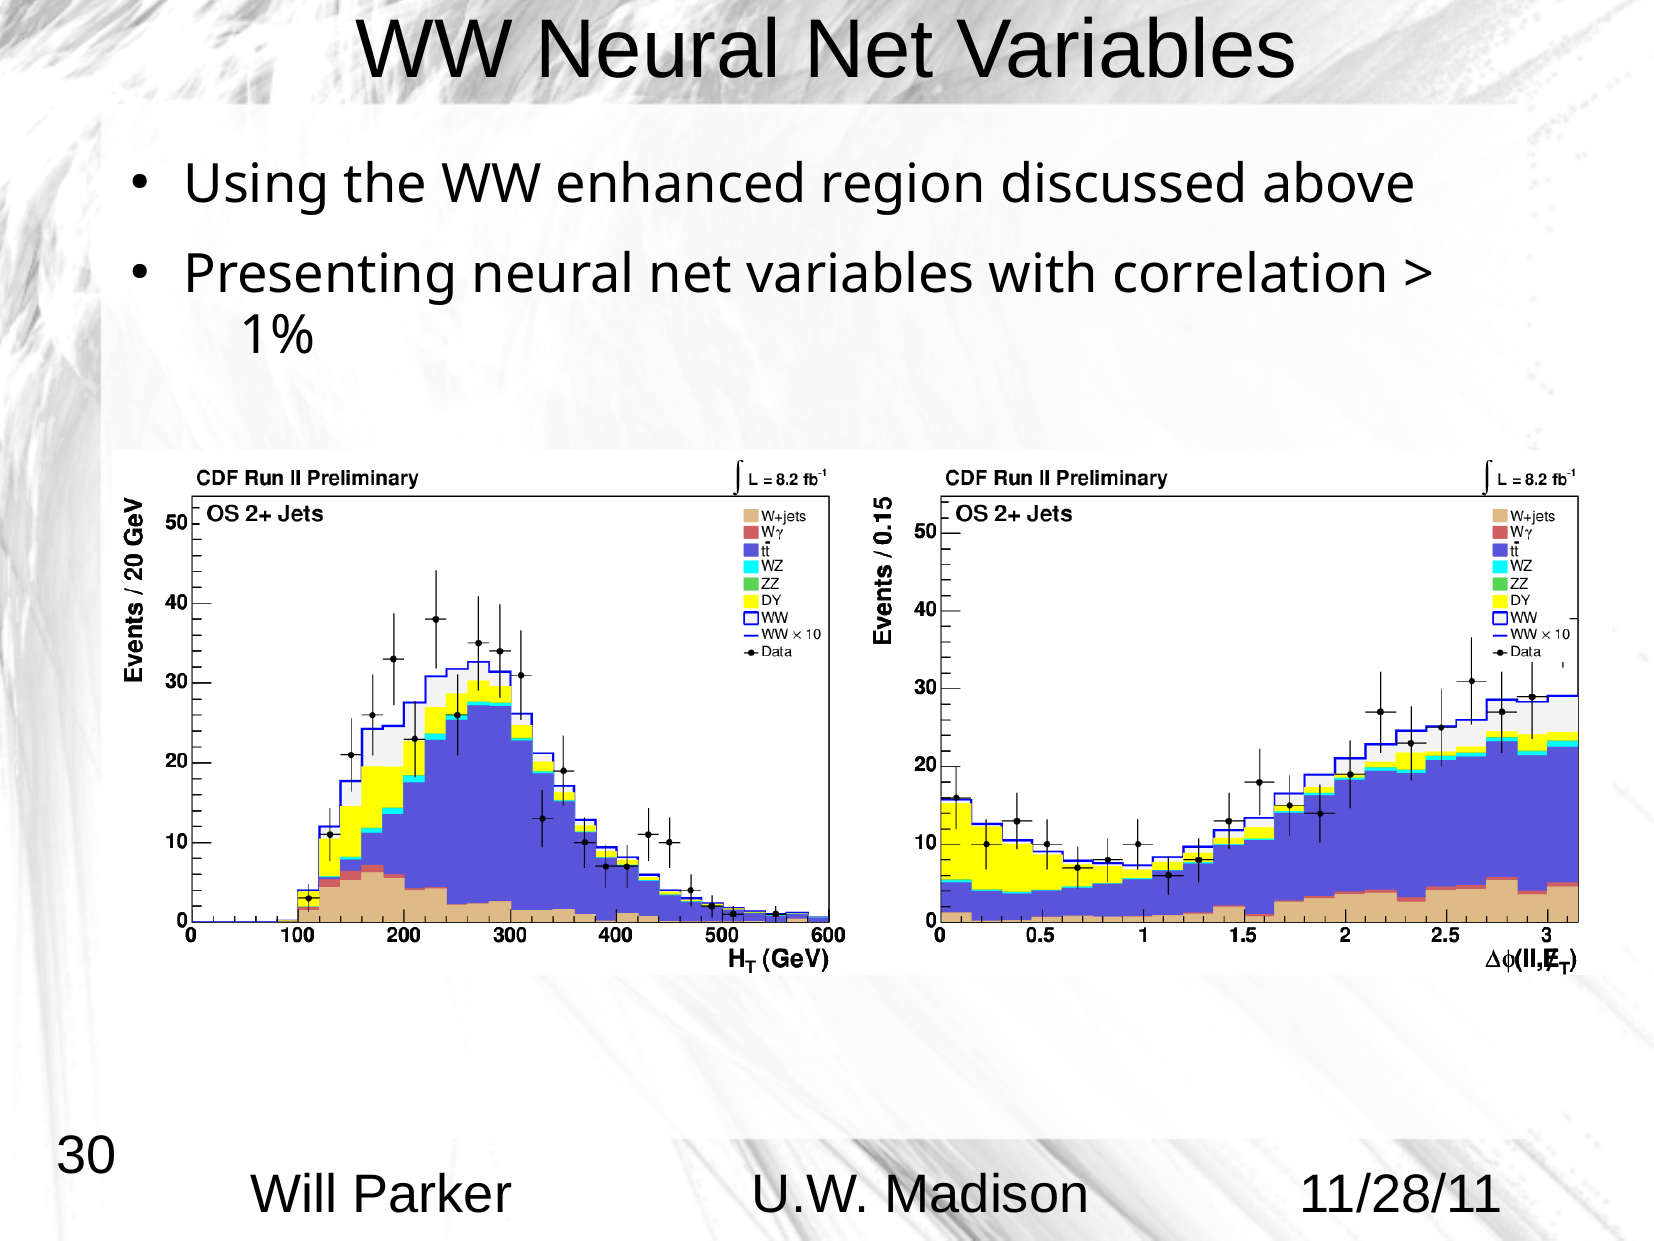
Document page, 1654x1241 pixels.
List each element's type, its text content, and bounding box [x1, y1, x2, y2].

text_box Will Parker U.W. Madison 11/28/11 [151, 1160, 1566, 1241]
picture [0, 131, 1654, 1241]
title WW Neural Net Variables [0, 0, 1654, 131]
list Using the WW enhanced region discussed above Presenting neural net variables with correlation > 1% [112, 150, 1501, 450]
list 30 [0, 1120, 151, 1241]
